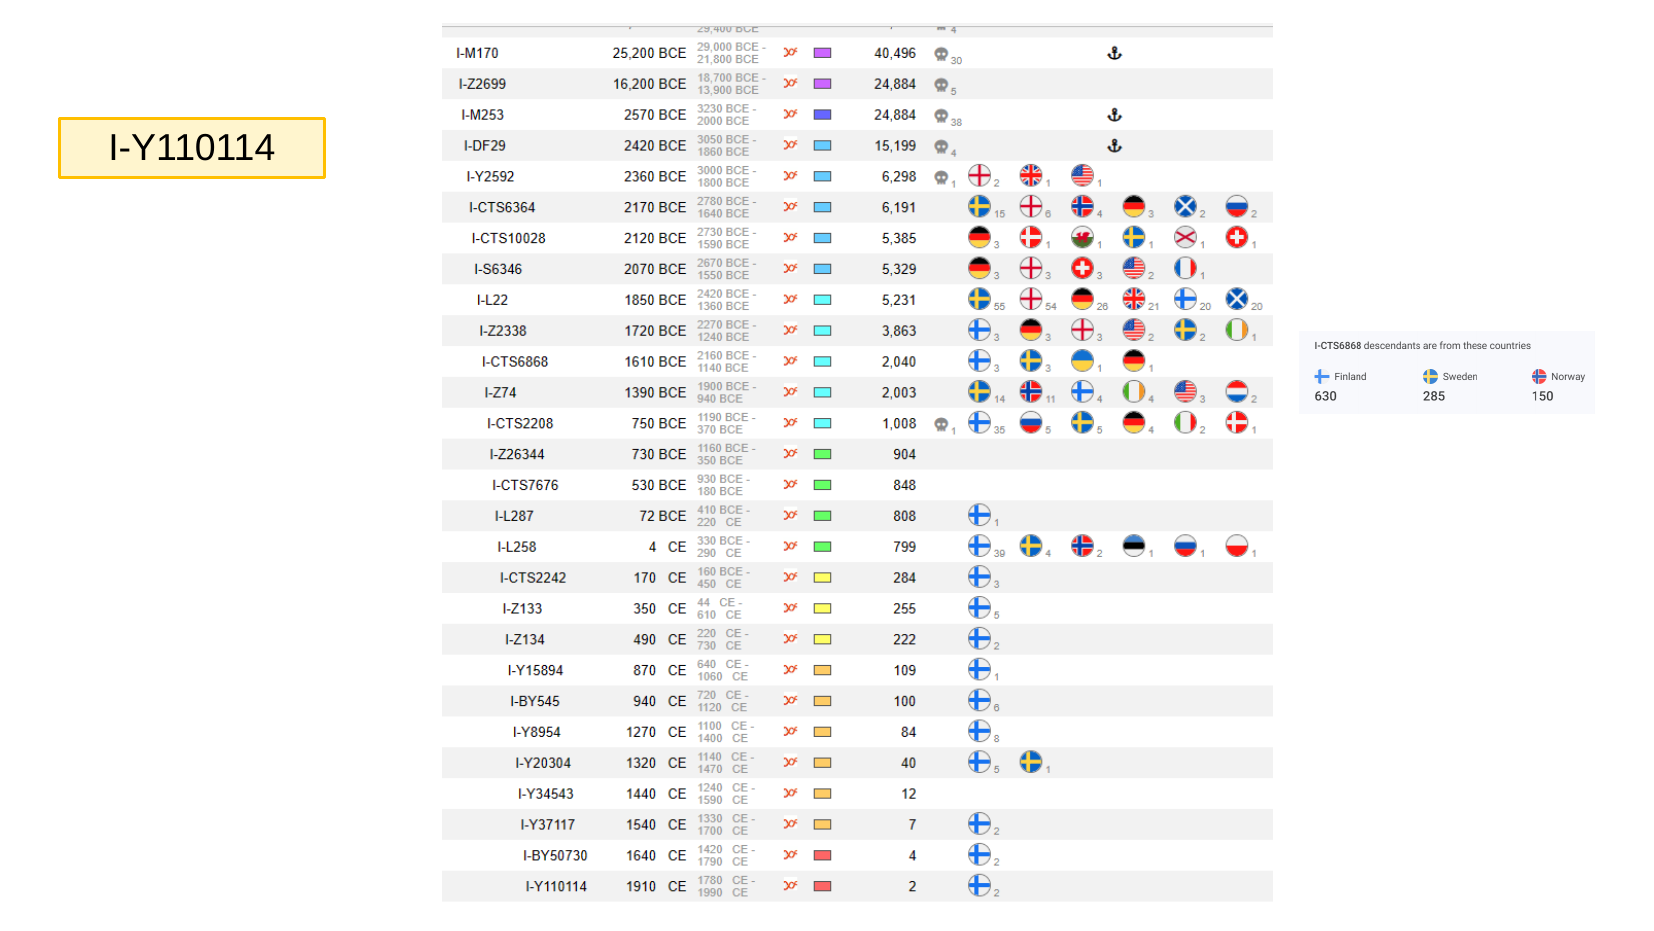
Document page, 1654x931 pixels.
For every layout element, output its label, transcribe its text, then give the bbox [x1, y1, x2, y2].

picture [1299, 331, 1595, 414]
text_box I-Y110114 [59, 118, 325, 178]
picture [442, 23, 1273, 916]
